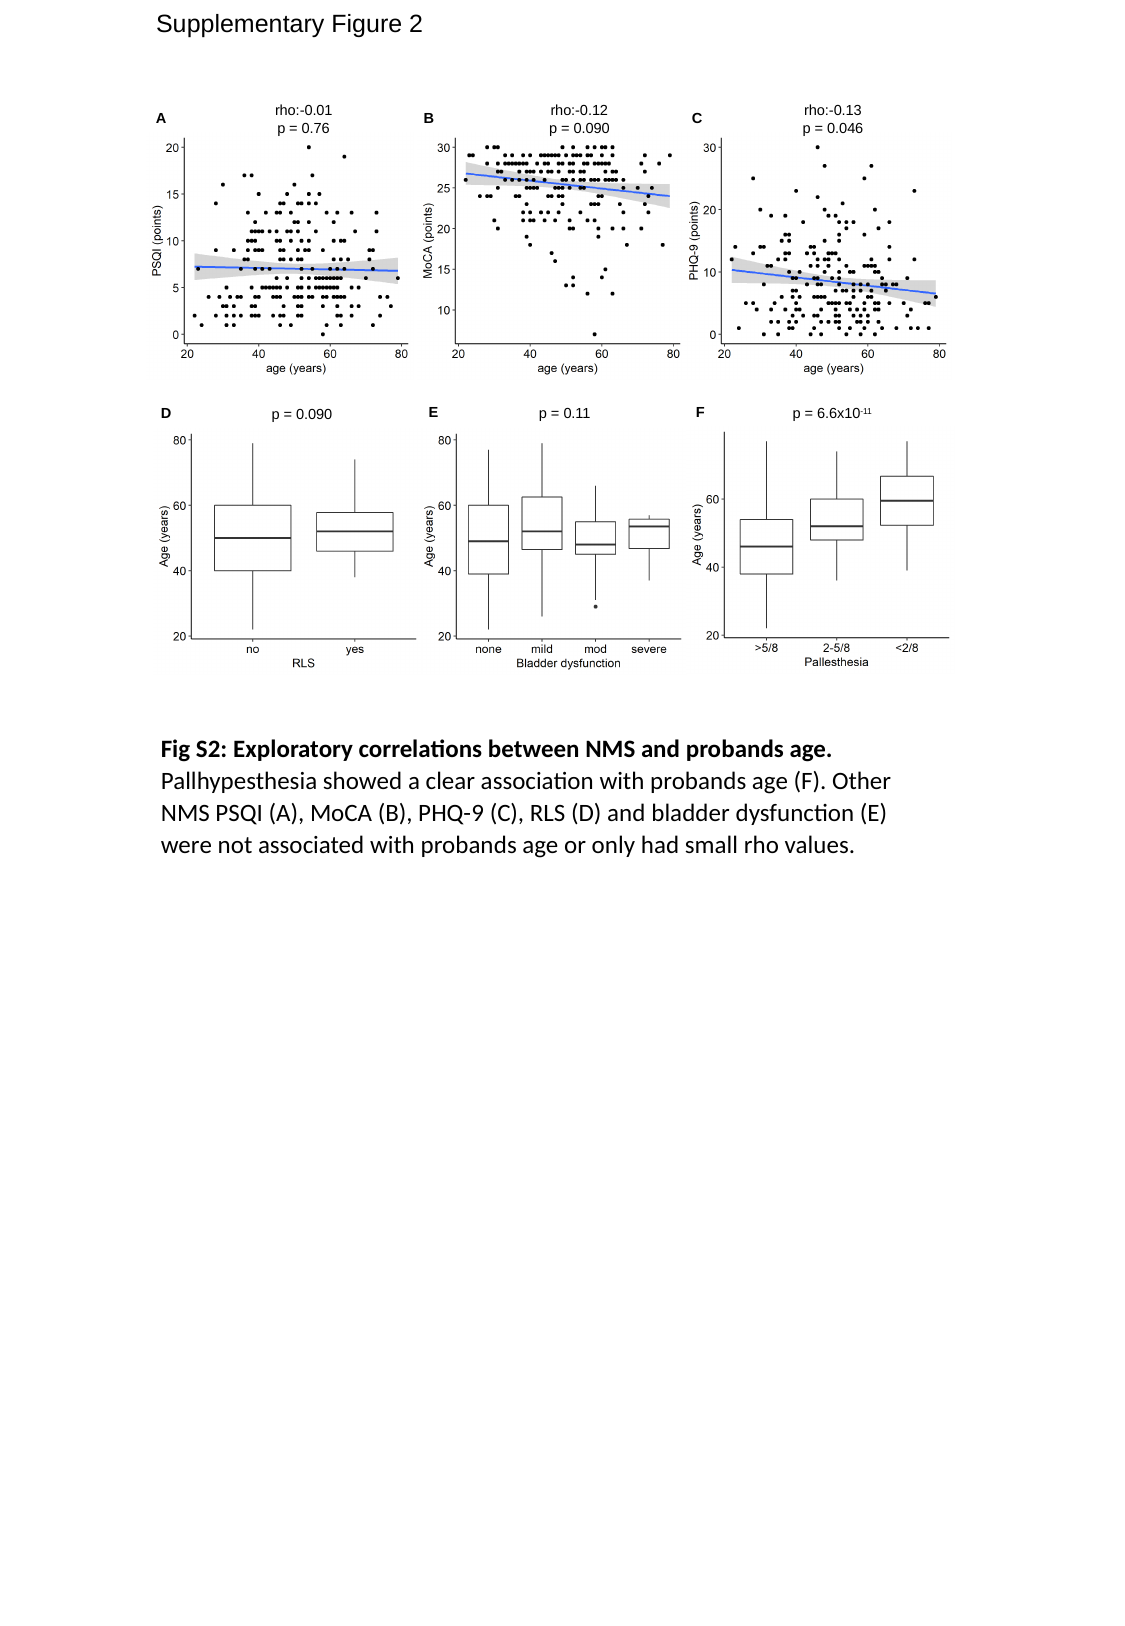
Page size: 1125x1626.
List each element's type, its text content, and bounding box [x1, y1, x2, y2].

text_box B [408, 101, 456, 134]
text_box rho:-0.01 p = 0.76 [188, 93, 419, 144]
text_box C [677, 101, 724, 134]
text_box p = 6.6x10-11 [723, 396, 945, 430]
text_box E [413, 395, 461, 428]
text_box p = 0.11 [456, 396, 678, 430]
text_box rho:-0.13 p = 0.046 [722, 93, 944, 144]
text_box p = 0.090 [193, 397, 415, 431]
text_box rho:-0.12 p = 0.090 [455, 93, 704, 144]
text_box Fig S2: Exploratory correlations between NMS and probands age. Pallhypesthesia showed a clear association with probands age (F). Other NMS PSQI (A), MoCA (B), PHQ-9 (C), RLS (D) and bladder dysfunction (E) were not associated with probands age or only had small rho values. [146, 723, 955, 867]
picture [417, 132, 952, 380]
picture [153, 426, 955, 675]
picture [146, 134, 414, 380]
text_box F [681, 395, 728, 428]
text_box D [146, 396, 193, 429]
text_box Supplementary Figure 2 [141, 0, 1125, 46]
text_box A [141, 101, 188, 134]
